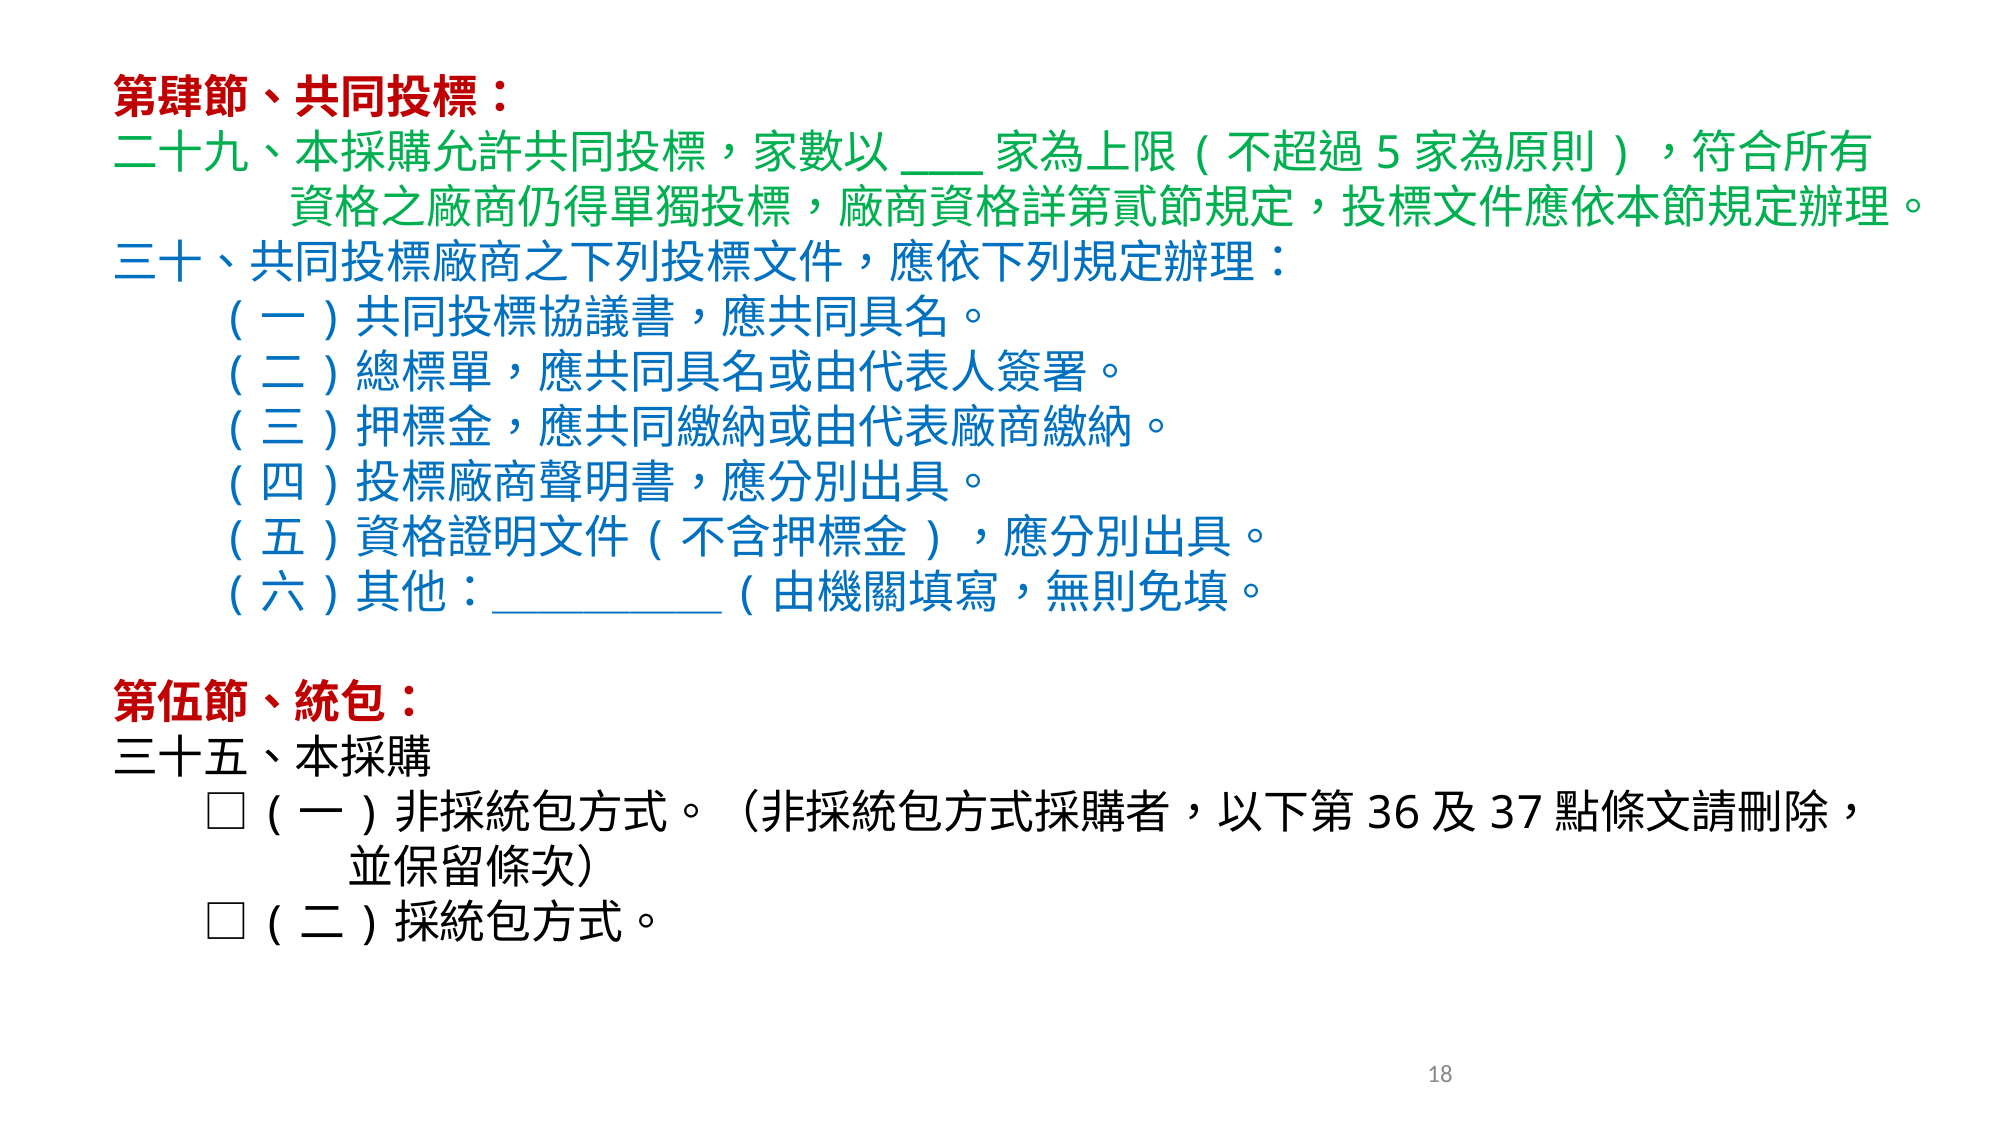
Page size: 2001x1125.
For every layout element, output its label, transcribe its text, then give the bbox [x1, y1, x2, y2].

text_box 18 [1412, 1042, 1863, 1103]
text_box 第肆節、共同投標： 二十九、本採購允許共同投標，家數以___家為上限(不超過5家為原則)，符合所有資格之廠商仍得單獨投標，廠商資格詳第貳節規定，投標文件應依本節規定辦理。 三十、共同投標廠商之下列投標文件，應依下列規定辦理： (一)共同投標協議書，應共同具名。 (二)總標單，應共同具名或由代表人簽署。 (三)押標金，應共同繳納或由代表廠商繳納。 (四)投標廠商聲明書，應分別出具。 (五)資格證明文件(不含押標金)，應分別出具。 (六)其他：＿＿＿＿＿(由機關填寫，無則免填。 第伍節、統包： 三十五、本採購 □(一)非採統包方式。（非採統包方式採購者，以下第36及37點條文請刪除，並保留條次） □(二)採統包方式。 [97, 60, 1924, 1010]
